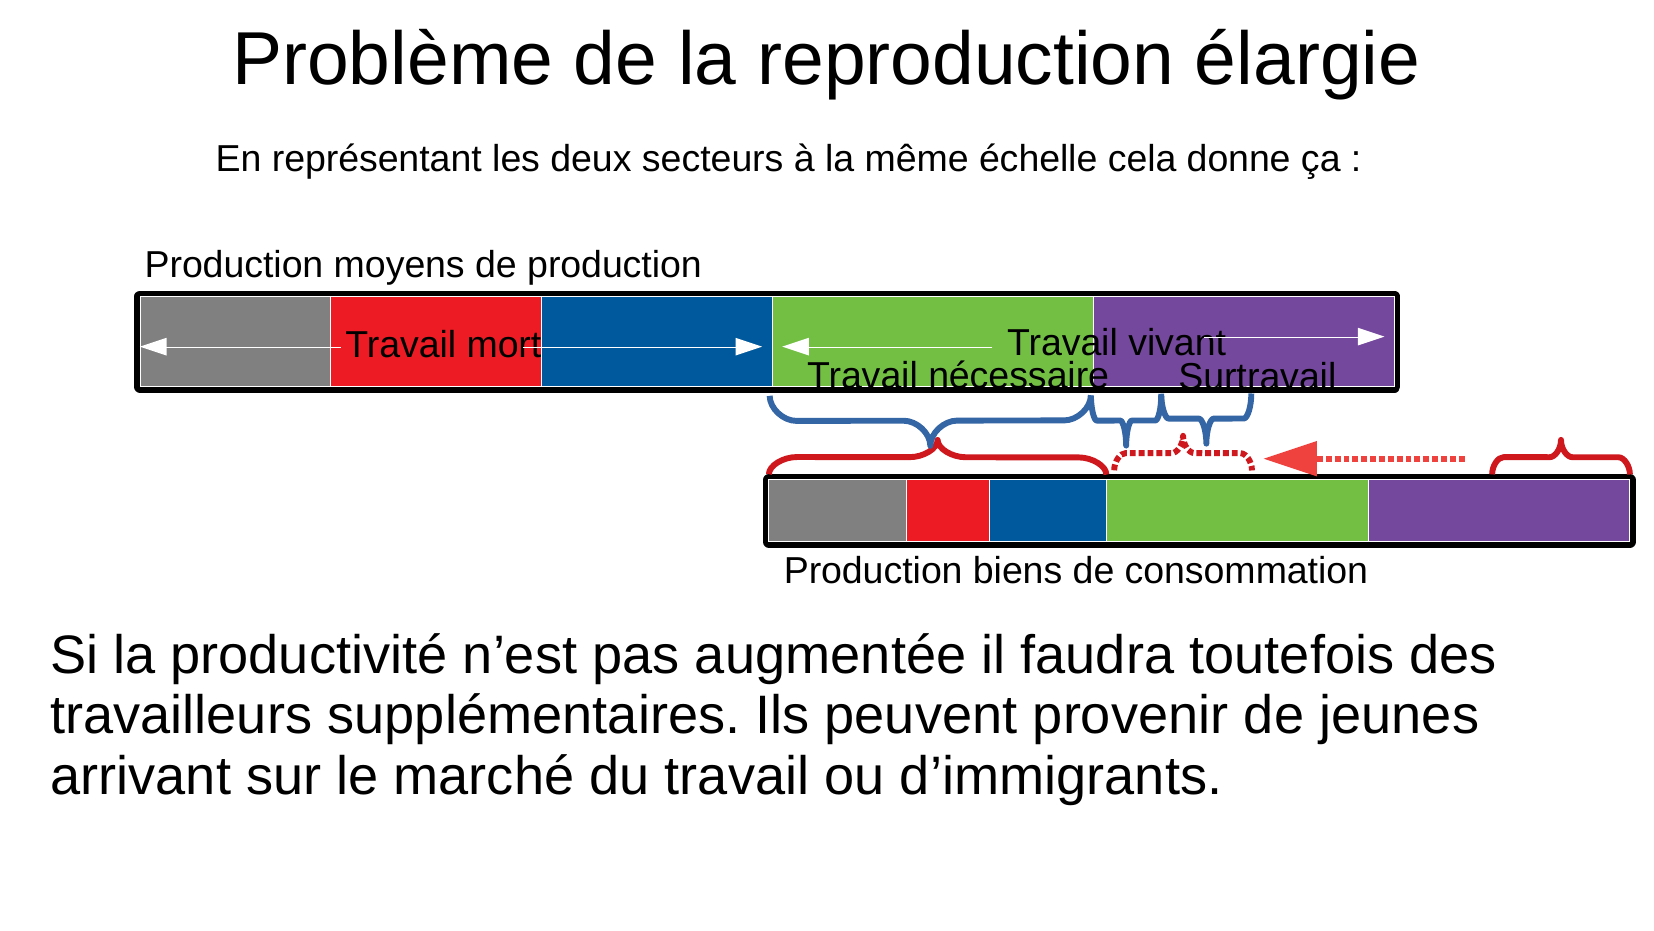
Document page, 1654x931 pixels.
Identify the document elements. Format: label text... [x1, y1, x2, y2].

text_box Si la productivité n’est pas augmentée il faudra toutefois des travailleurs supplémentaires. Ils peuvent provenir de jeunes arrivant sur le marché du travail ou d’immigrants. [35, 617, 1571, 875]
text_box Production biens de consommation [768, 541, 1527, 599]
text_box Production moyens de production [129, 236, 1235, 299]
text_box Travail vivant [992, 314, 1268, 378]
text_box Travail mort [330, 316, 580, 380]
title Problème de la reproduction élargie [82, 11, 1571, 107]
text_box Travail nécessaire [792, 346, 1159, 410]
text_box [140, 296, 1395, 387]
text_box En représentant les deux secteurs à la même échelle cela donne ça : [200, 129, 1430, 229]
text_box Surtravail [1163, 348, 1371, 412]
text_box [768, 479, 1630, 542]
